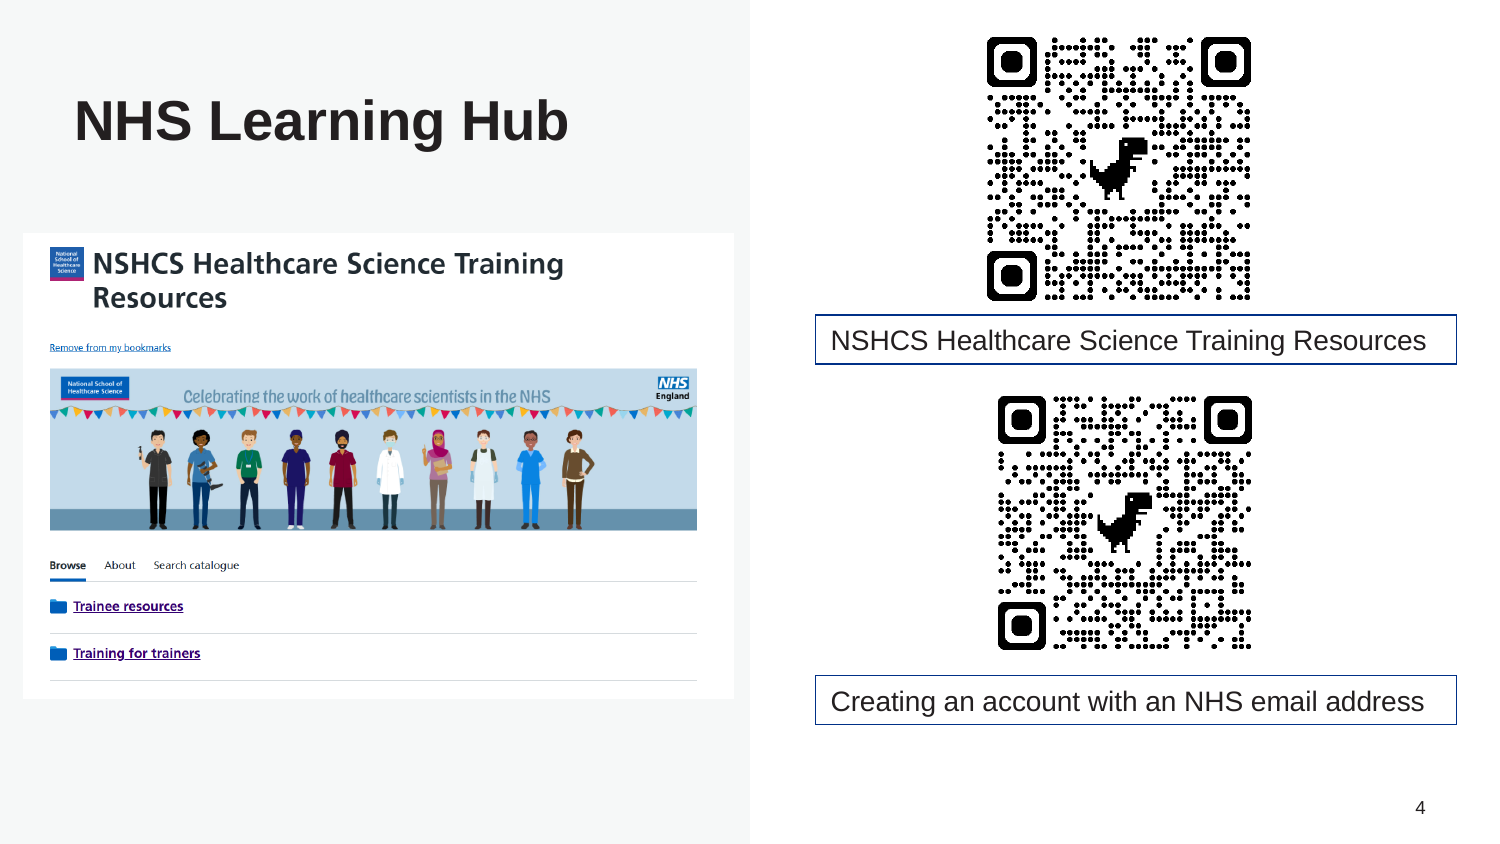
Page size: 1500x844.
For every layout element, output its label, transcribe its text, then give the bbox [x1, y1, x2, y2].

picture [23, 233, 734, 699]
picture [970, 368, 1279, 675]
picture [958, 8, 1279, 314]
text_box Creating an account with an NHS email address [815, 675, 1457, 725]
text_box NSHCS Healthcare Science Training Resources [815, 314, 1457, 365]
title NHS Learning Hub [59, 78, 664, 233]
